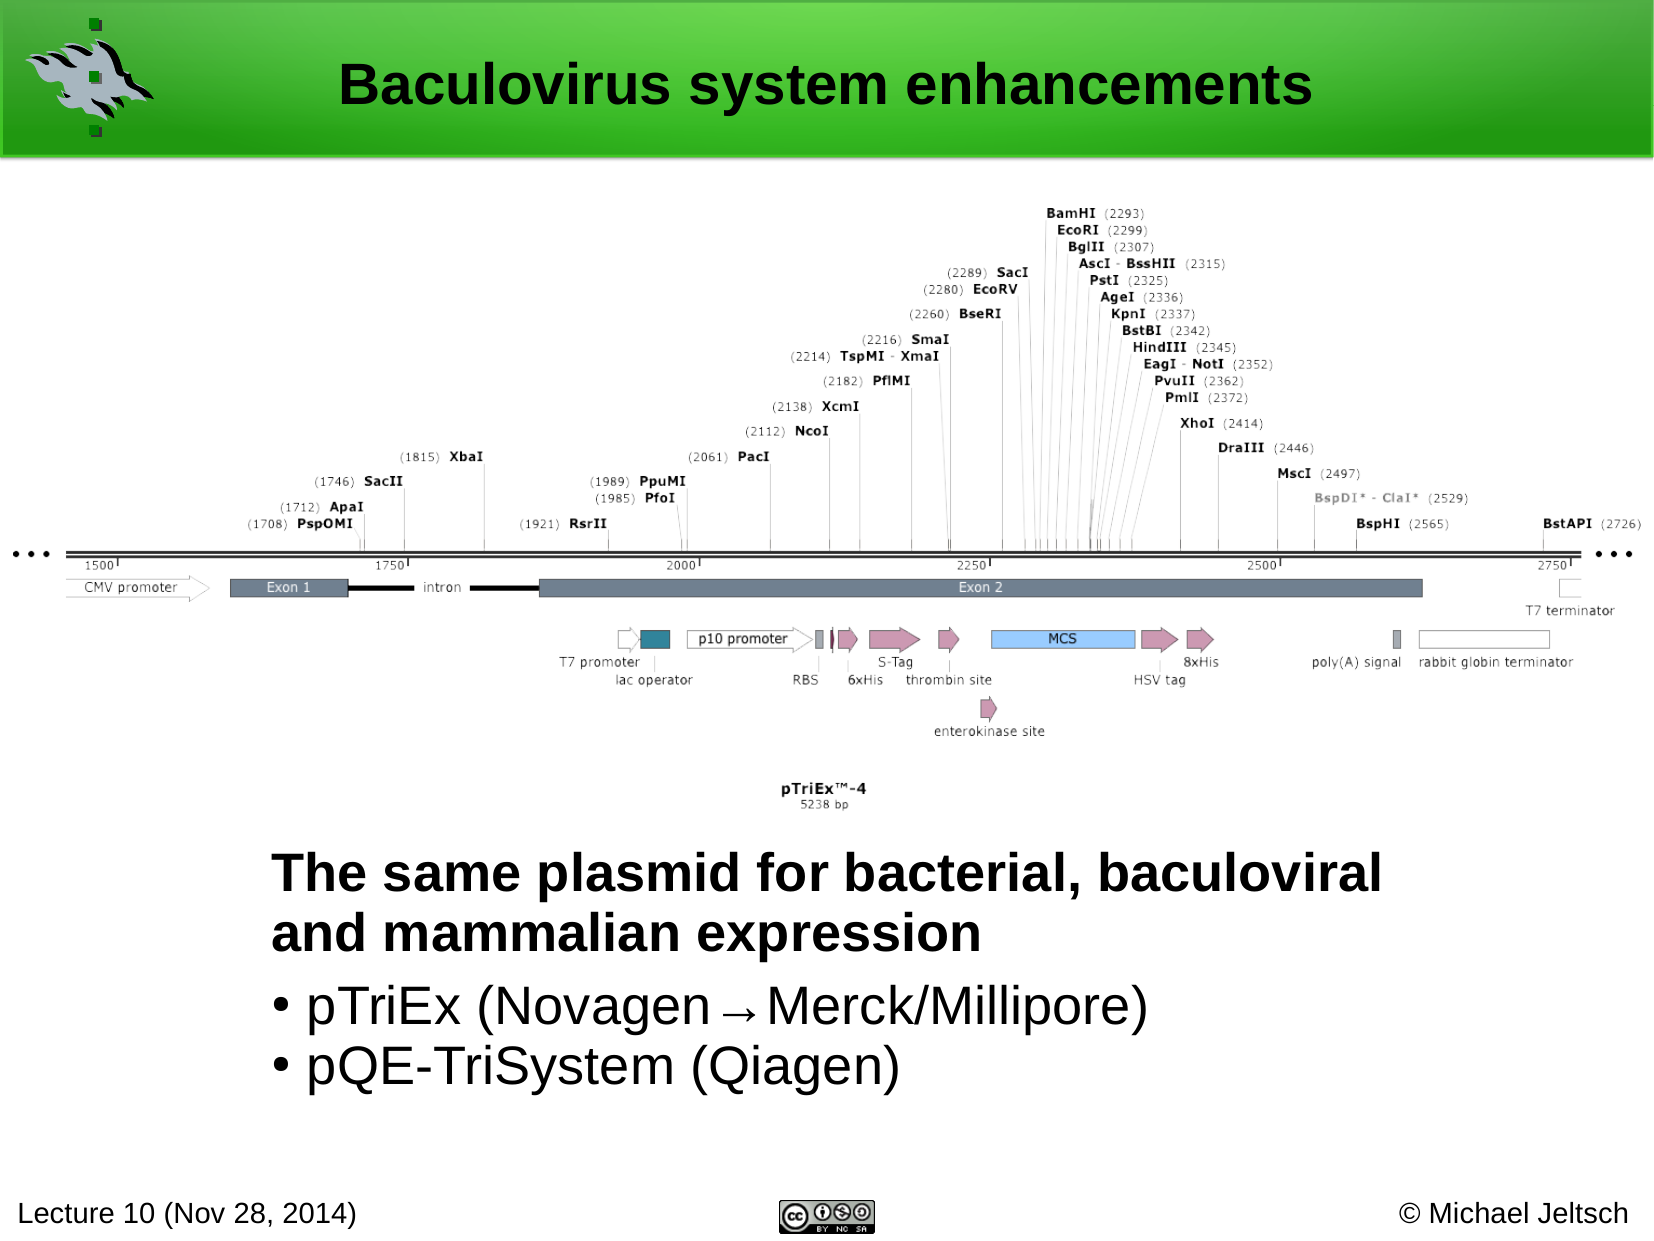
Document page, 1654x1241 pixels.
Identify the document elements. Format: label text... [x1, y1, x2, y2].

picture [779, 1200, 875, 1234]
text_box The same plasmid for bacterial, baculoviral and mammalian expression pTriEx (Novagen→Merck/Millipore) pQE-TriSystem (Qiagen) [256, 834, 1400, 1105]
title Baculovirus system enhancements [91, 38, 1562, 129]
picture [13, 208, 1641, 812]
